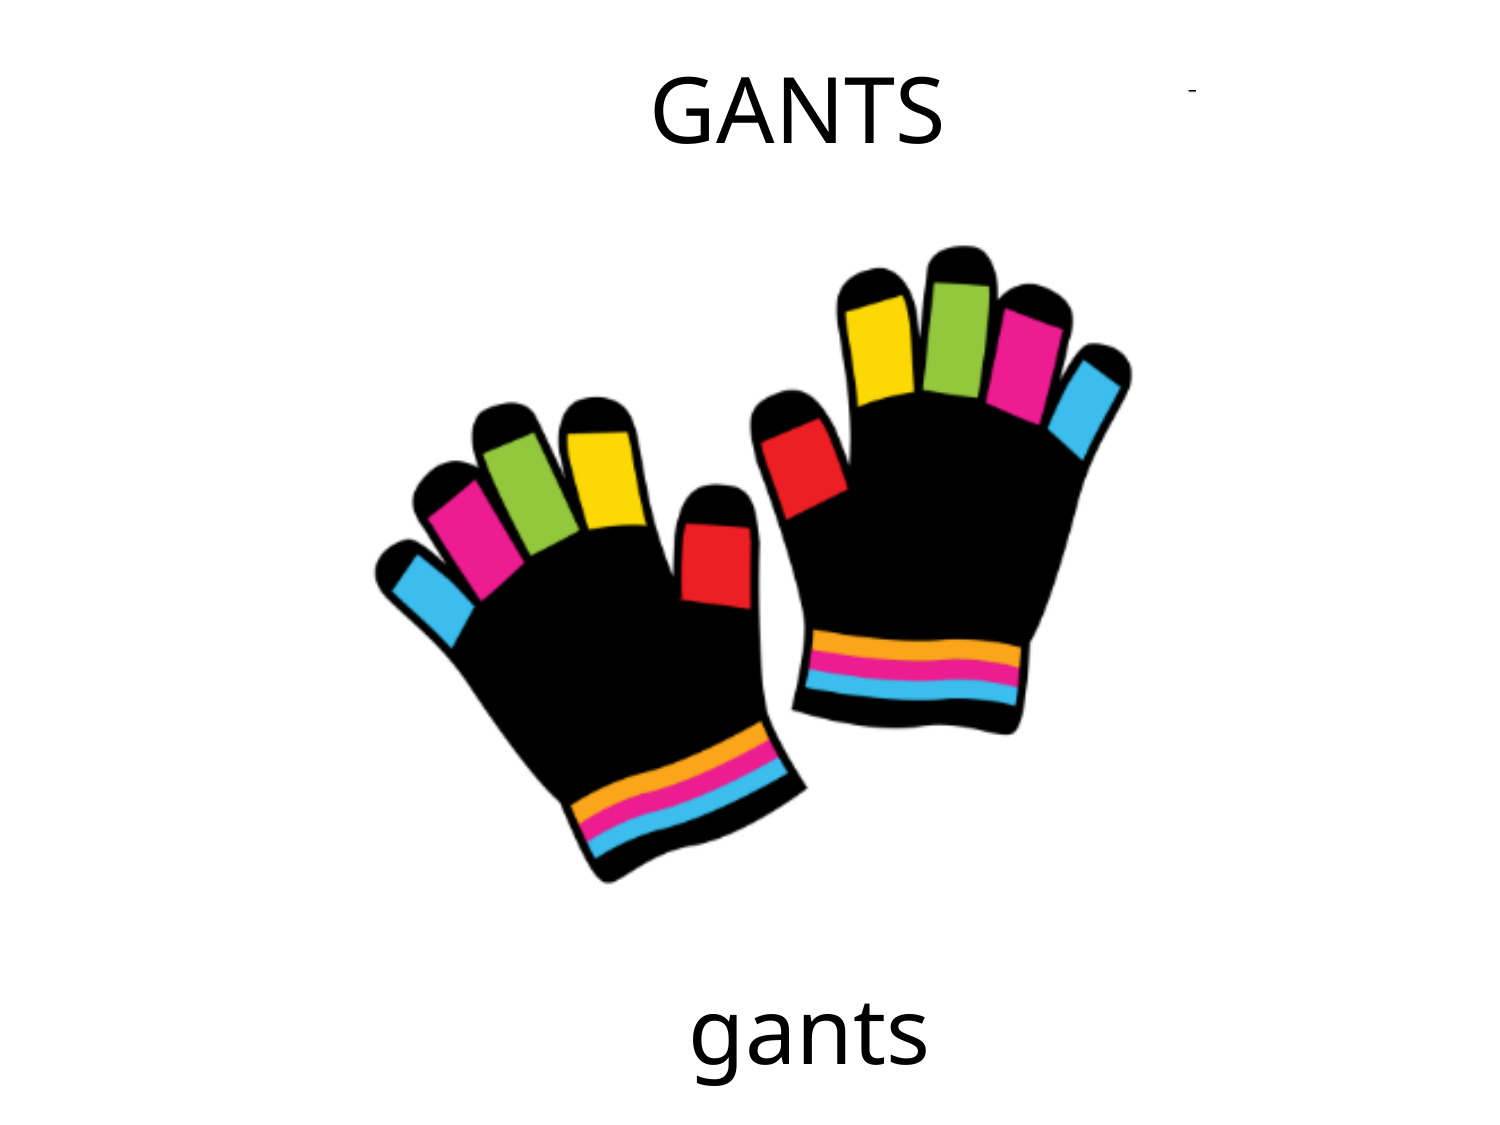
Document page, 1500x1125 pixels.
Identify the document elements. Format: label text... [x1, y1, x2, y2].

picture [324, 171, 1196, 964]
text_box gants [206, 964, 1414, 1092]
title GANTS [194, 42, 1402, 171]
